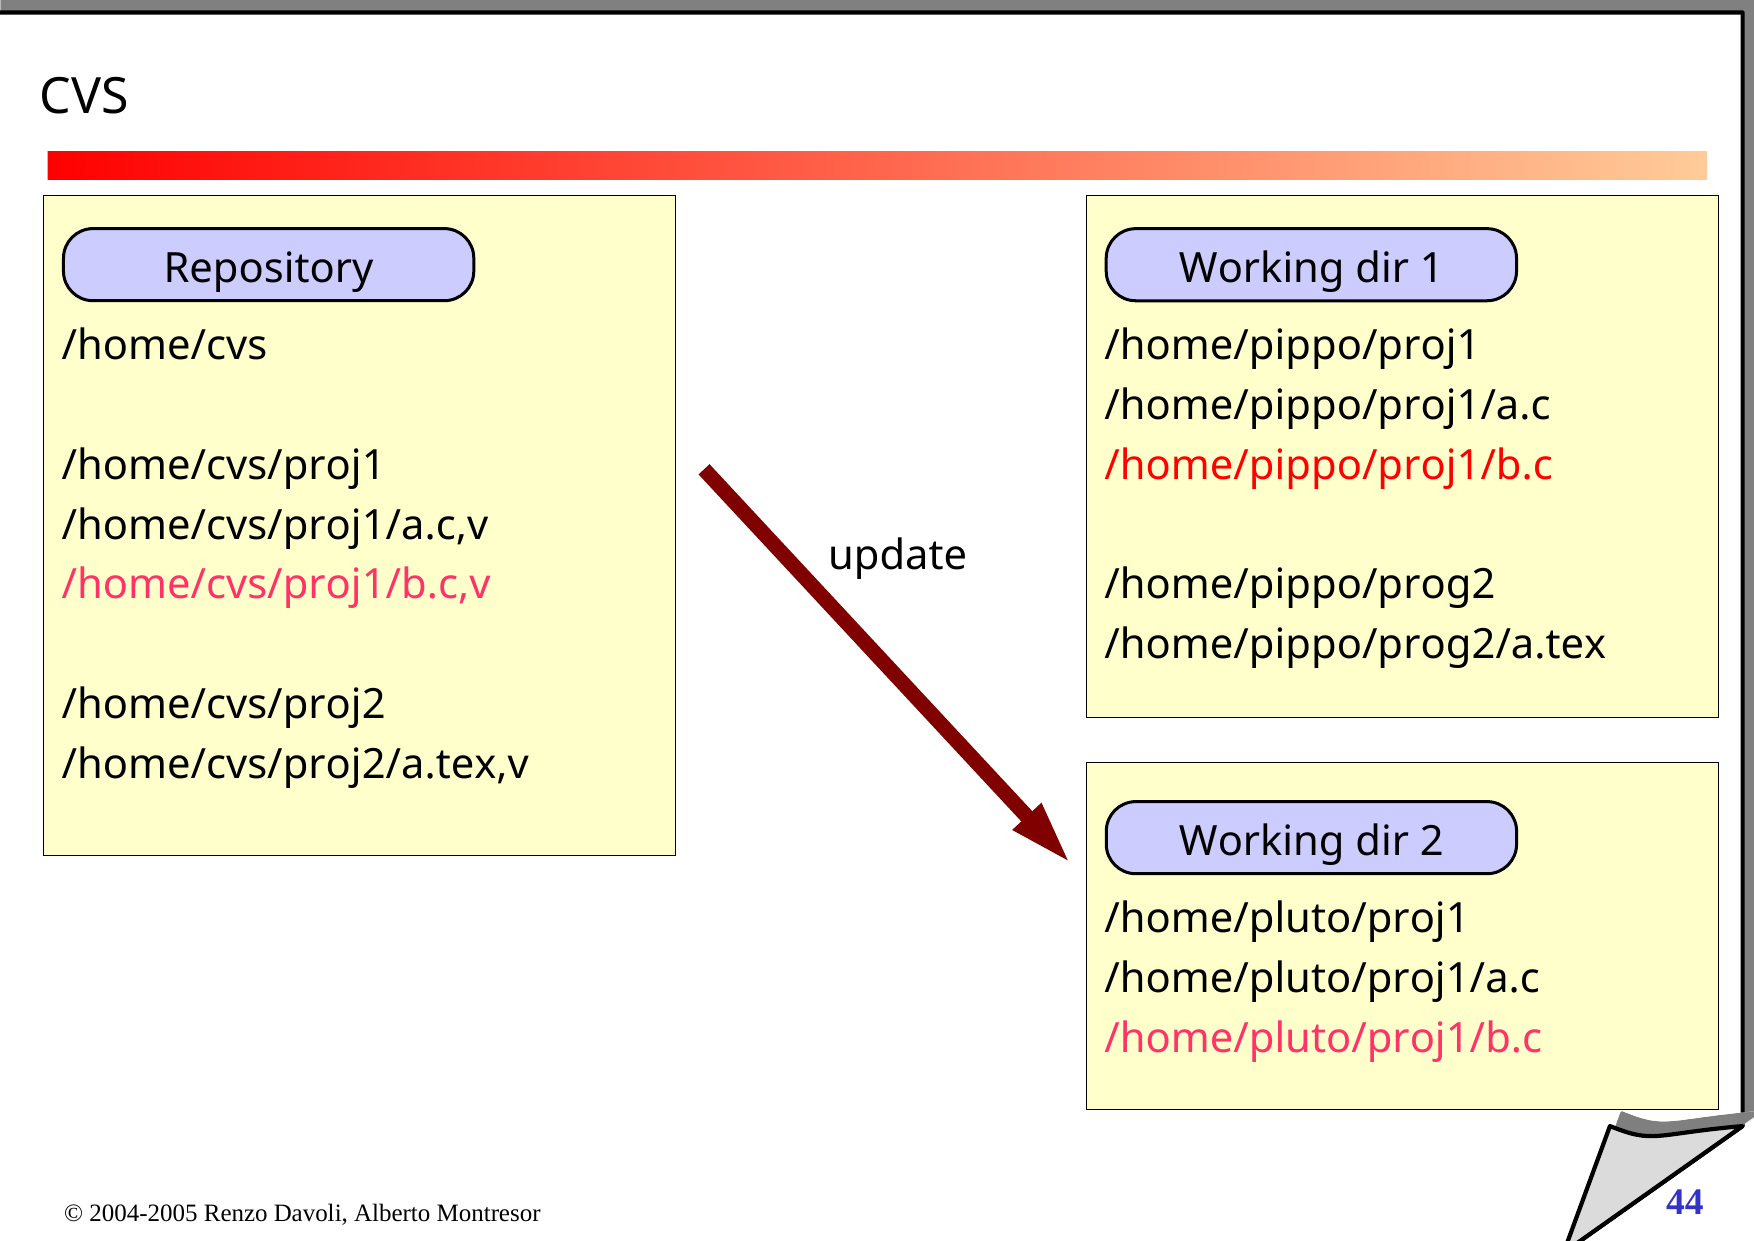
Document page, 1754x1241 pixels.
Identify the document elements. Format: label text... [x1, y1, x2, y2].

text_box [1086, 762, 1719, 1110]
text_box /home/pluto/proj1 /home/pluto/proj1/a.c /home/pluto/proj1/b.c [1104, 885, 1701, 1153]
text_box /home/pippo/proj1 /home/pippo/proj1/a.c /home/pippo/proj1/b.c /home/pippo/prog2 /home/pippo/prog2/a.tex [1104, 312, 1701, 715]
text_box [1086, 195, 1719, 718]
text_box [43, 195, 676, 856]
title CVS [40, 49, 1714, 144]
text_box Working dir 2 [1106, 801, 1517, 874]
text_box Repository [63, 228, 474, 301]
text_box Working dir 1 [1106, 228, 1517, 301]
text_box update [828, 521, 1069, 587]
text_box /home/cvs /home/cvs/proj1 /home/cvs/proj1/a.c,v /home/cvs/proj1/b.c,v /home/cvs/proj2 /home/cvs/proj2/a.tex,v [61, 312, 658, 850]
